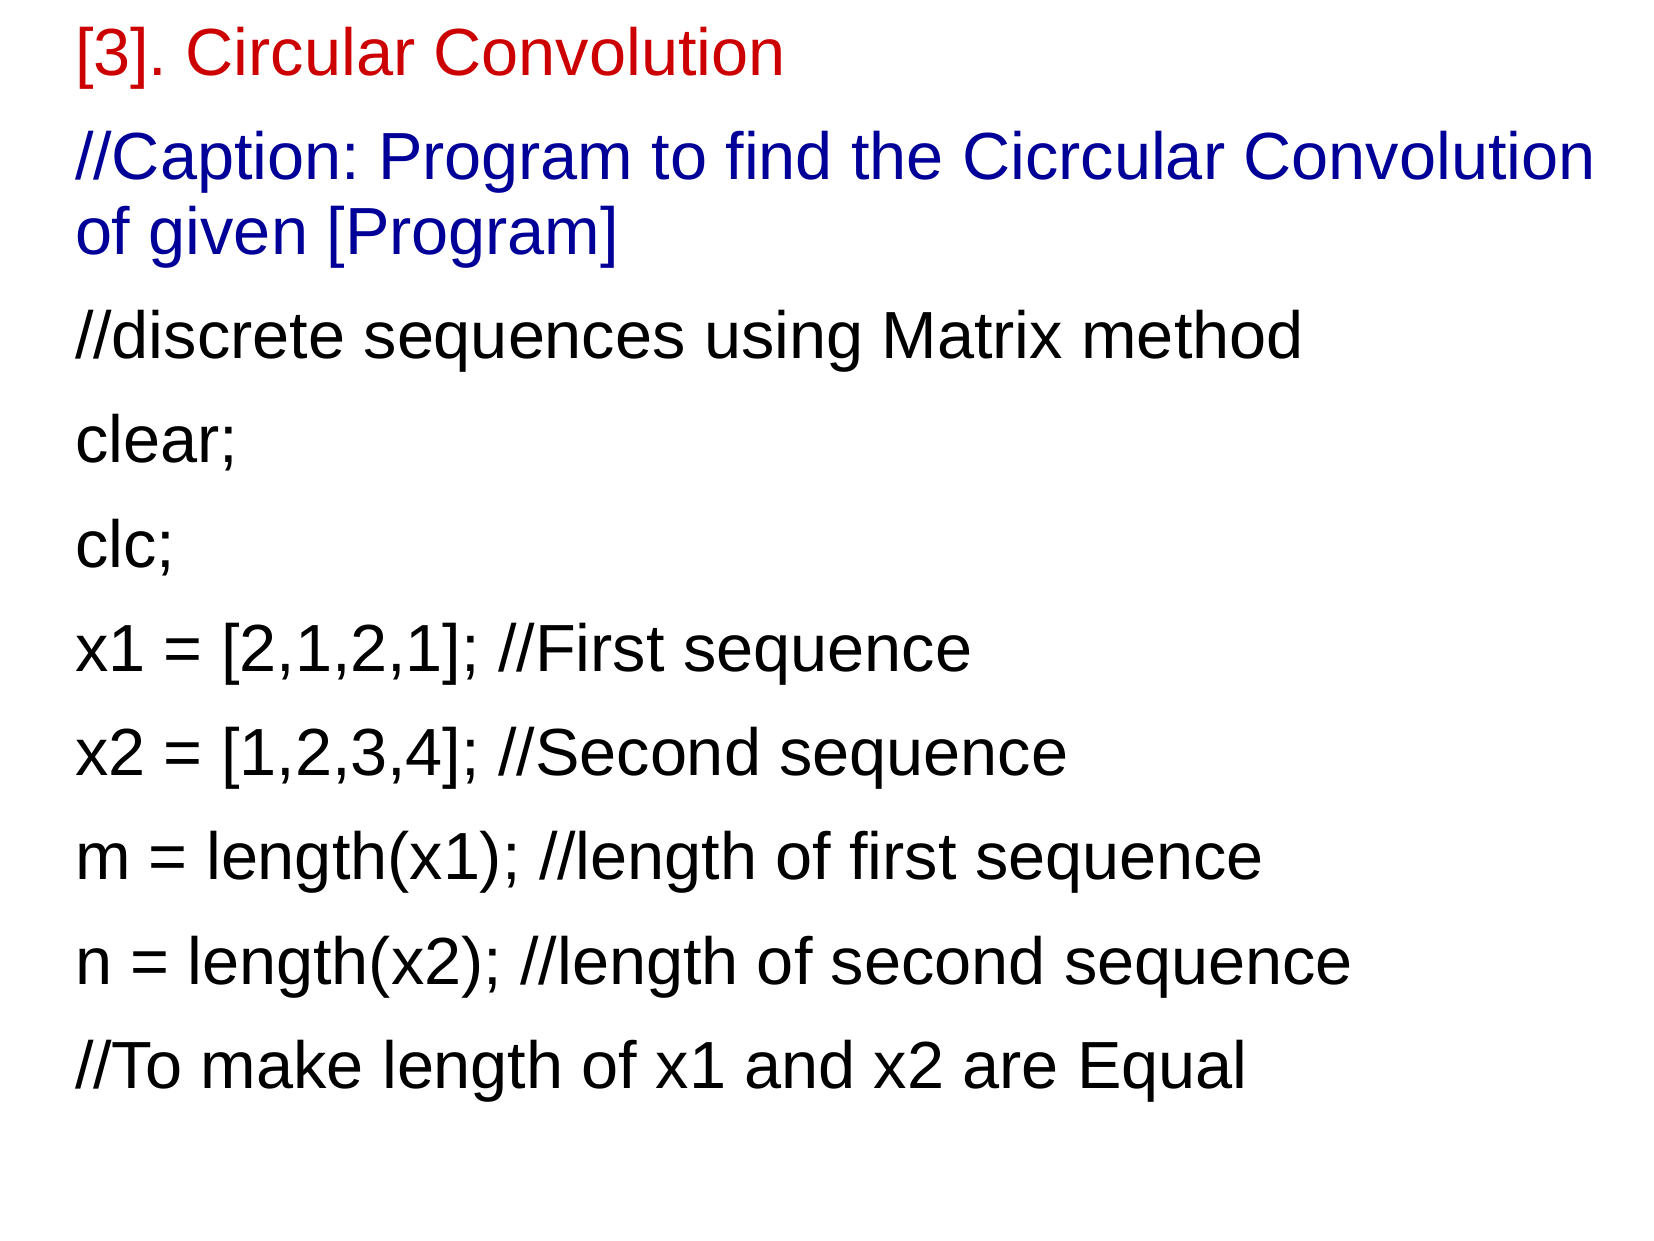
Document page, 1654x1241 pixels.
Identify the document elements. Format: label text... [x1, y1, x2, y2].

list [3]. Circular Convolution //Caption: Program to find the Cicrcular Convolution of given [Program] //discrete sequences using Matrix method clear; clc; x1 = [2,1,2,1]; //First sequence x2 = [1,2,3,4]; //Second sequence m = length(x1); //length of first sequence n = length(x2); //length of second sequence //To make length of x1 and x2 are Equal [75, 15, 1636, 1216]
